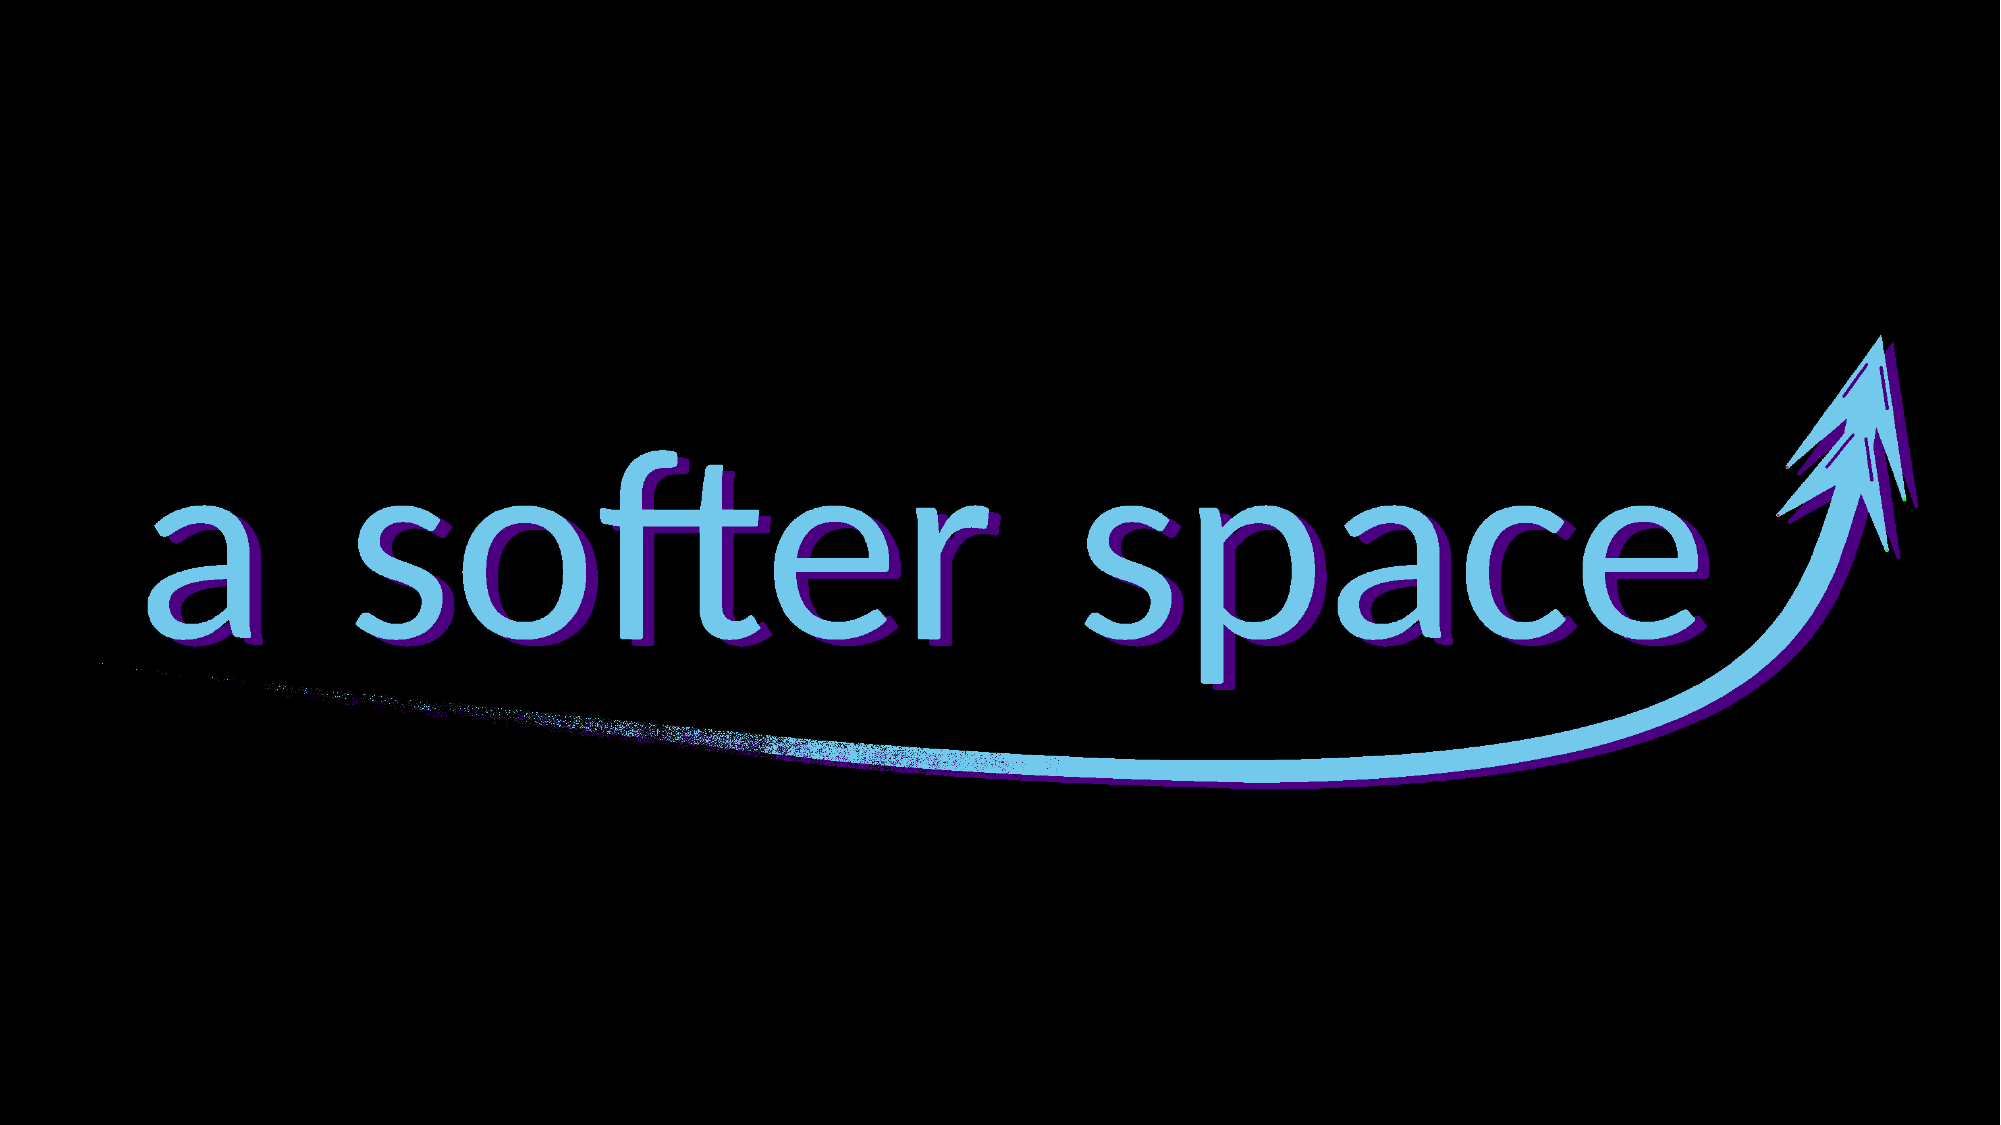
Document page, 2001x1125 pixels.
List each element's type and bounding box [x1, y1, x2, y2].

picture [78, 334, 1922, 791]
